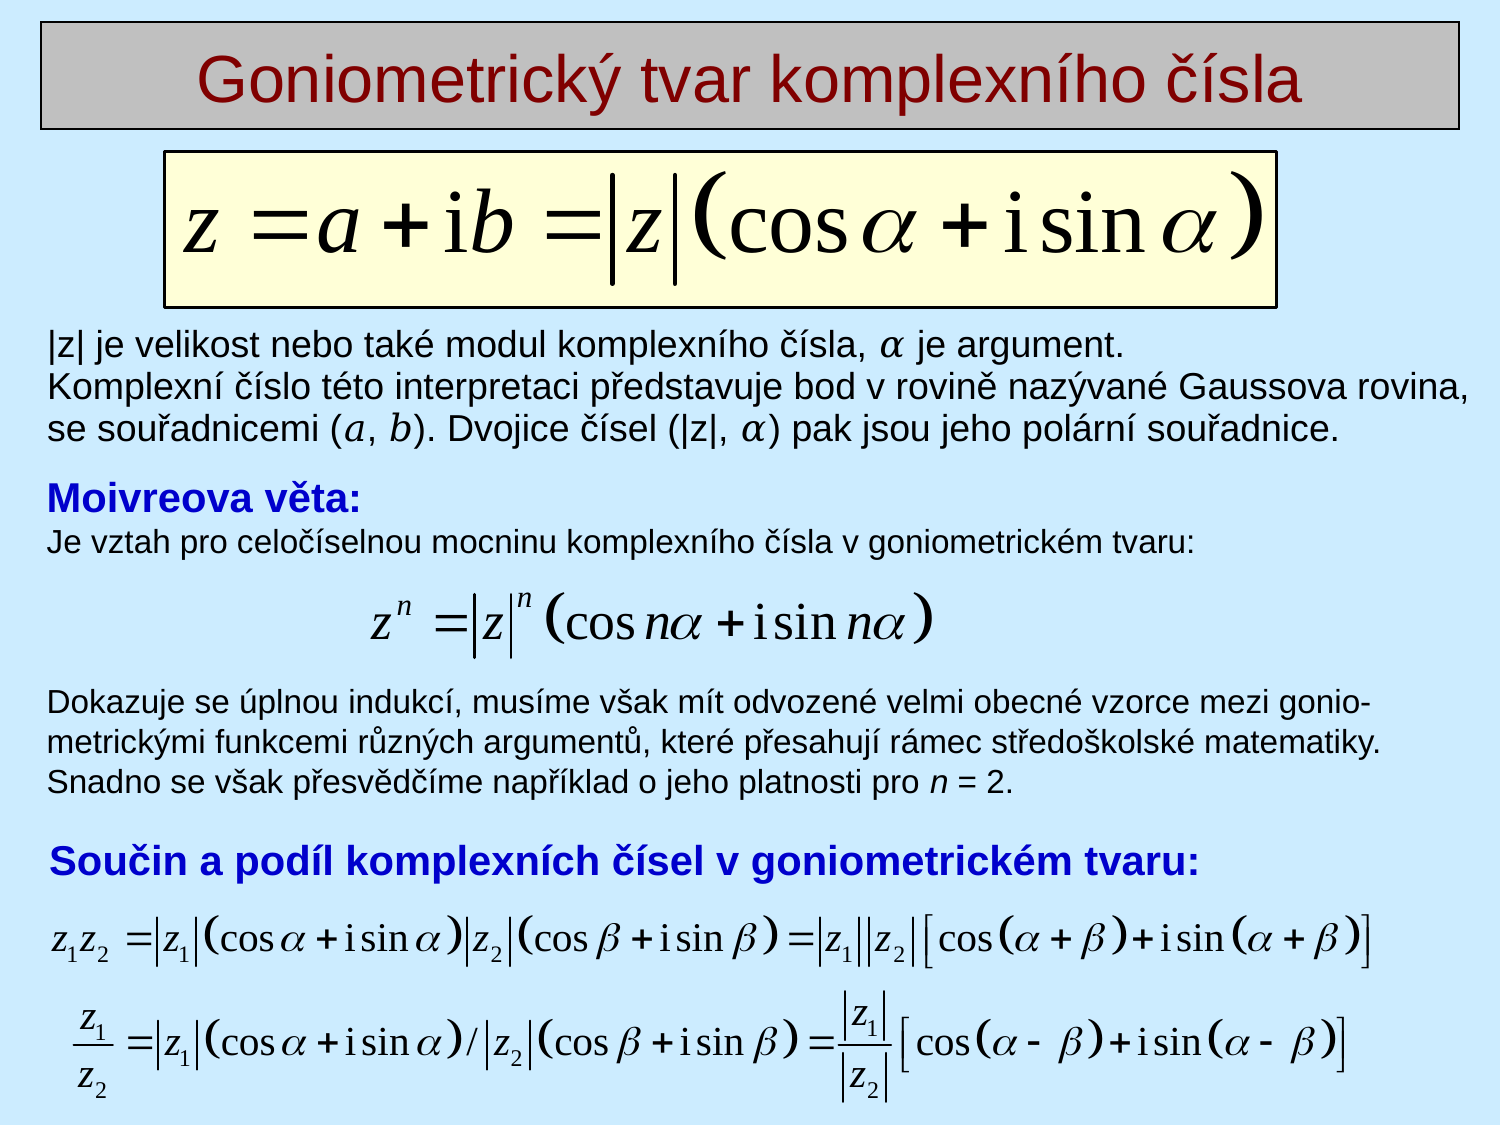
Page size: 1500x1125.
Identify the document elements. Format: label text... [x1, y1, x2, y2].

picture [361, 572, 939, 671]
picture [43, 904, 1384, 980]
picture [66, 983, 1361, 1111]
text_box |z| je velikost nebo také modul komplexního čísla, 𝛼 je argument. Komplexní číslo této interpretaci představuje bod v rovině nazývané Gaussova rovina, se souřadnicemi (𝑎, 𝑏). Dvojice čísel (|z|, 𝛼) pak jsou jeho polární souřadnice. [32, 316, 1485, 458]
text_box Součin a podíl komplexních čísel v goniometrickém tvaru: [34, 826, 1476, 972]
text_box Moivreova věta: Je vztah pro celočíselnou mocninu komplexního čísla v goniometrickém tvaru: Dokazuje se úplnou indukcí, musíme však mít odvozené velmi obecné vzorce mezi gonio-metrickými funkcemi různých argumentů, které přesahují rámec středoškolské matematiky. Snadno se však přesvědčíme například o jeho platnosti pro n = 2. [31, 463, 1473, 808]
title Goniometrický tvar komplexního čísla [41, 22, 1459, 129]
picture [166, 153, 1276, 306]
